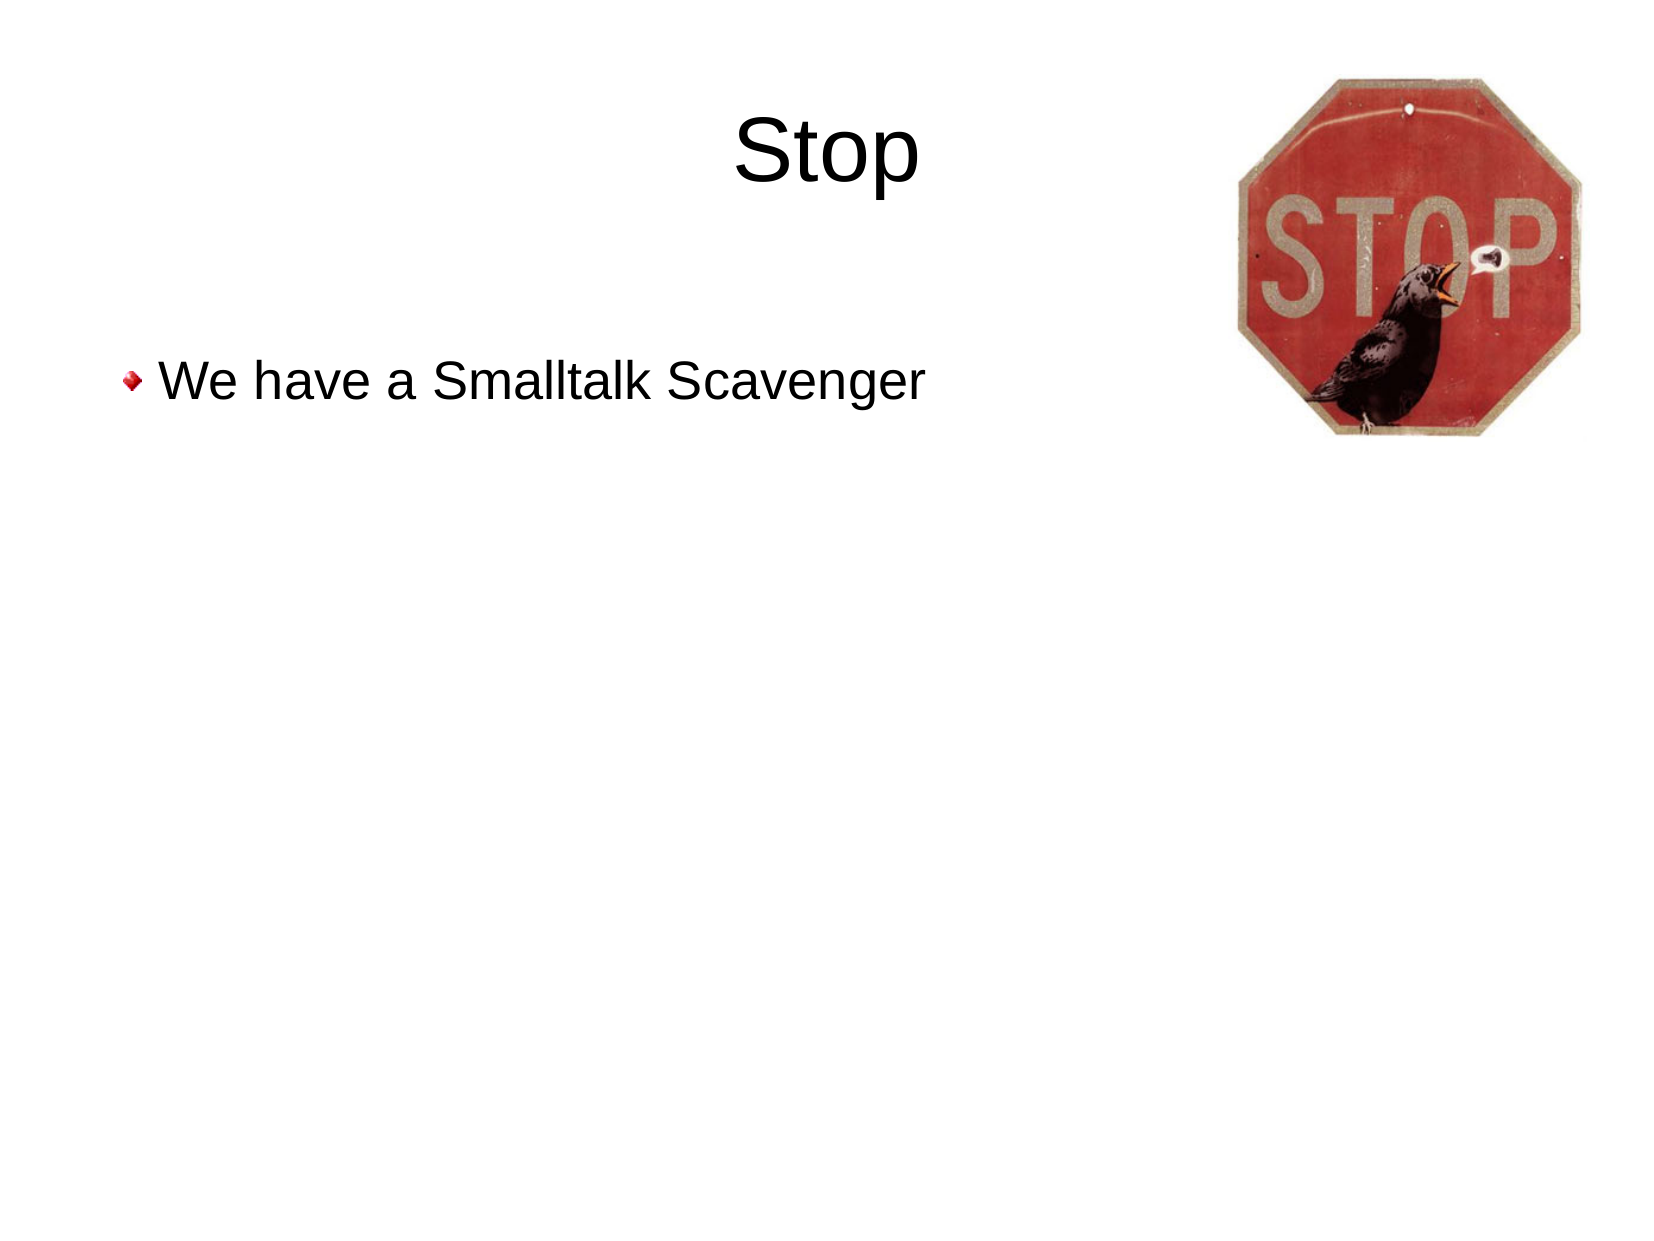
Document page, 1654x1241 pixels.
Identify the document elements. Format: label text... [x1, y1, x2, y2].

text_box We have a Smalltalk Scavenger [37, 343, 1201, 863]
text_box Stop [143, 91, 1200, 209]
picture [1200, 74, 1616, 442]
